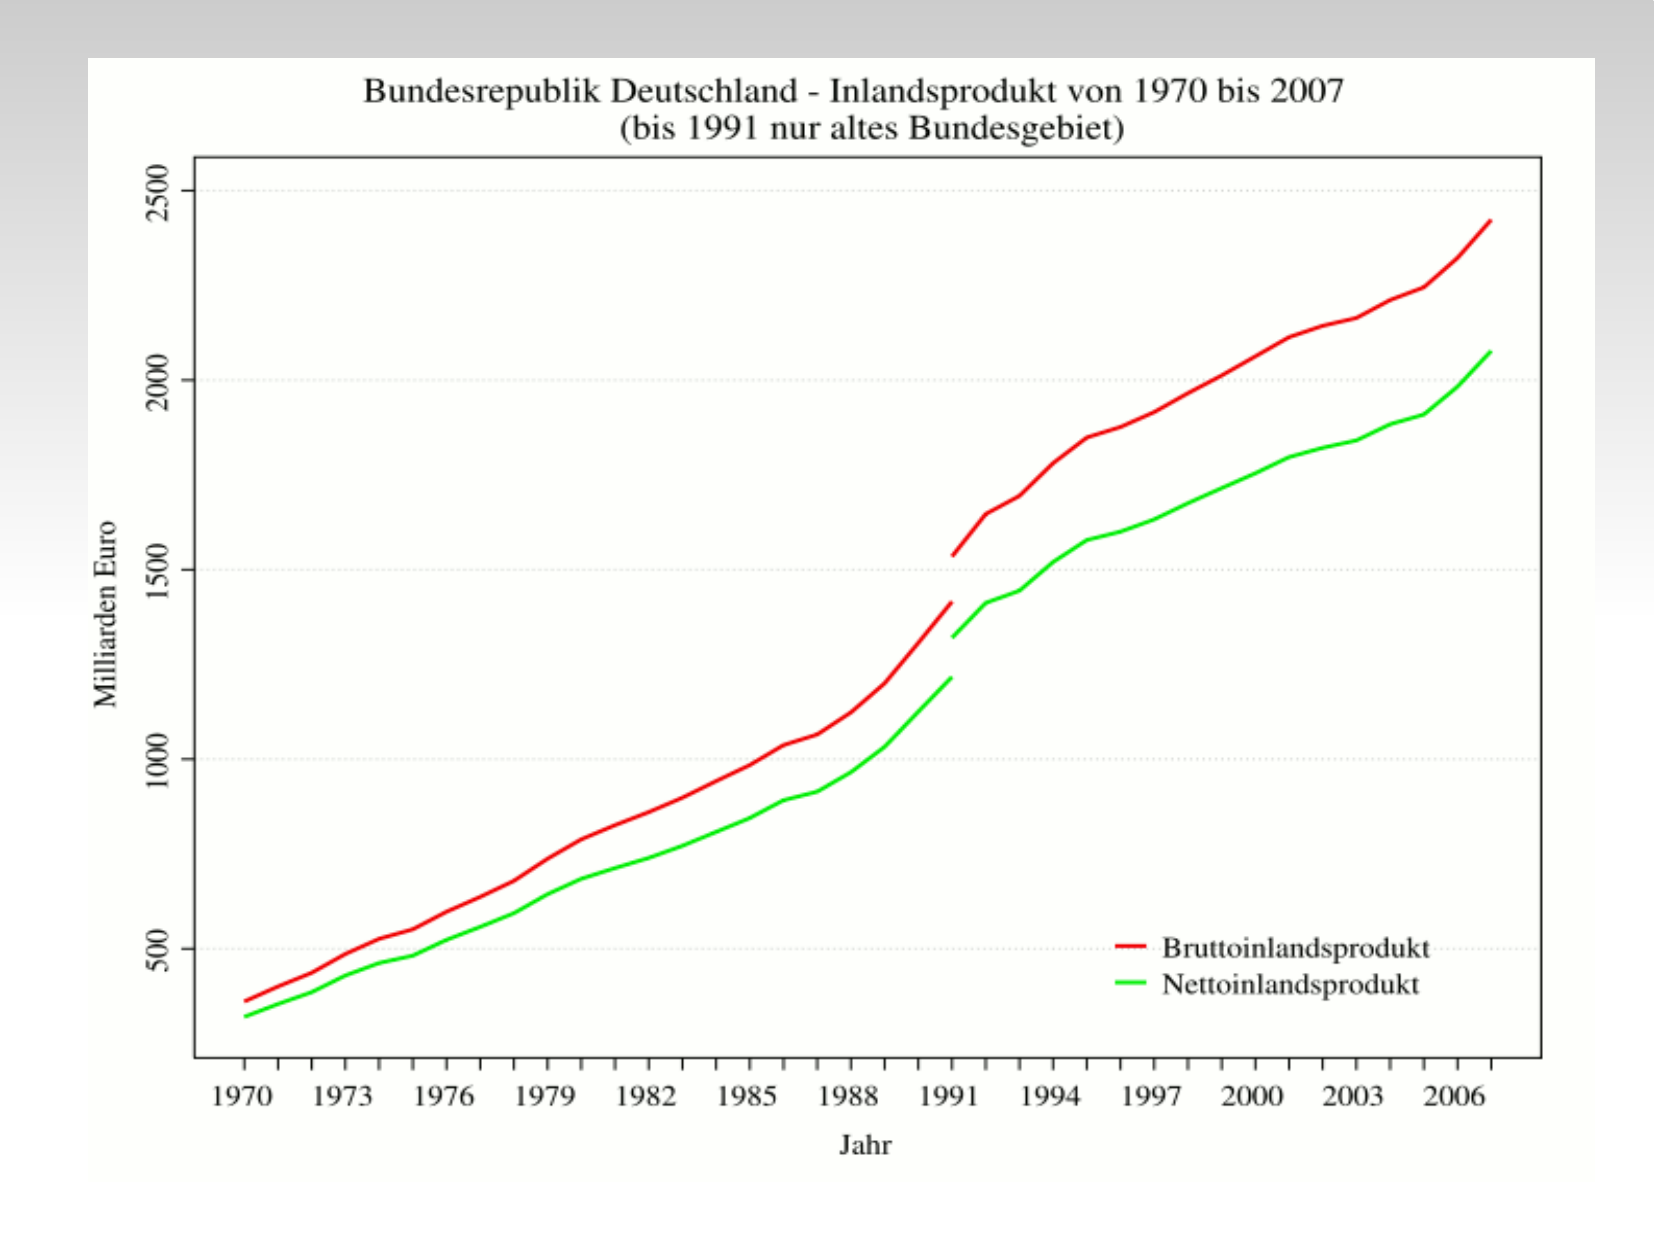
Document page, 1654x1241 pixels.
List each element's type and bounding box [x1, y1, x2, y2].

picture [88, 58, 1595, 1182]
